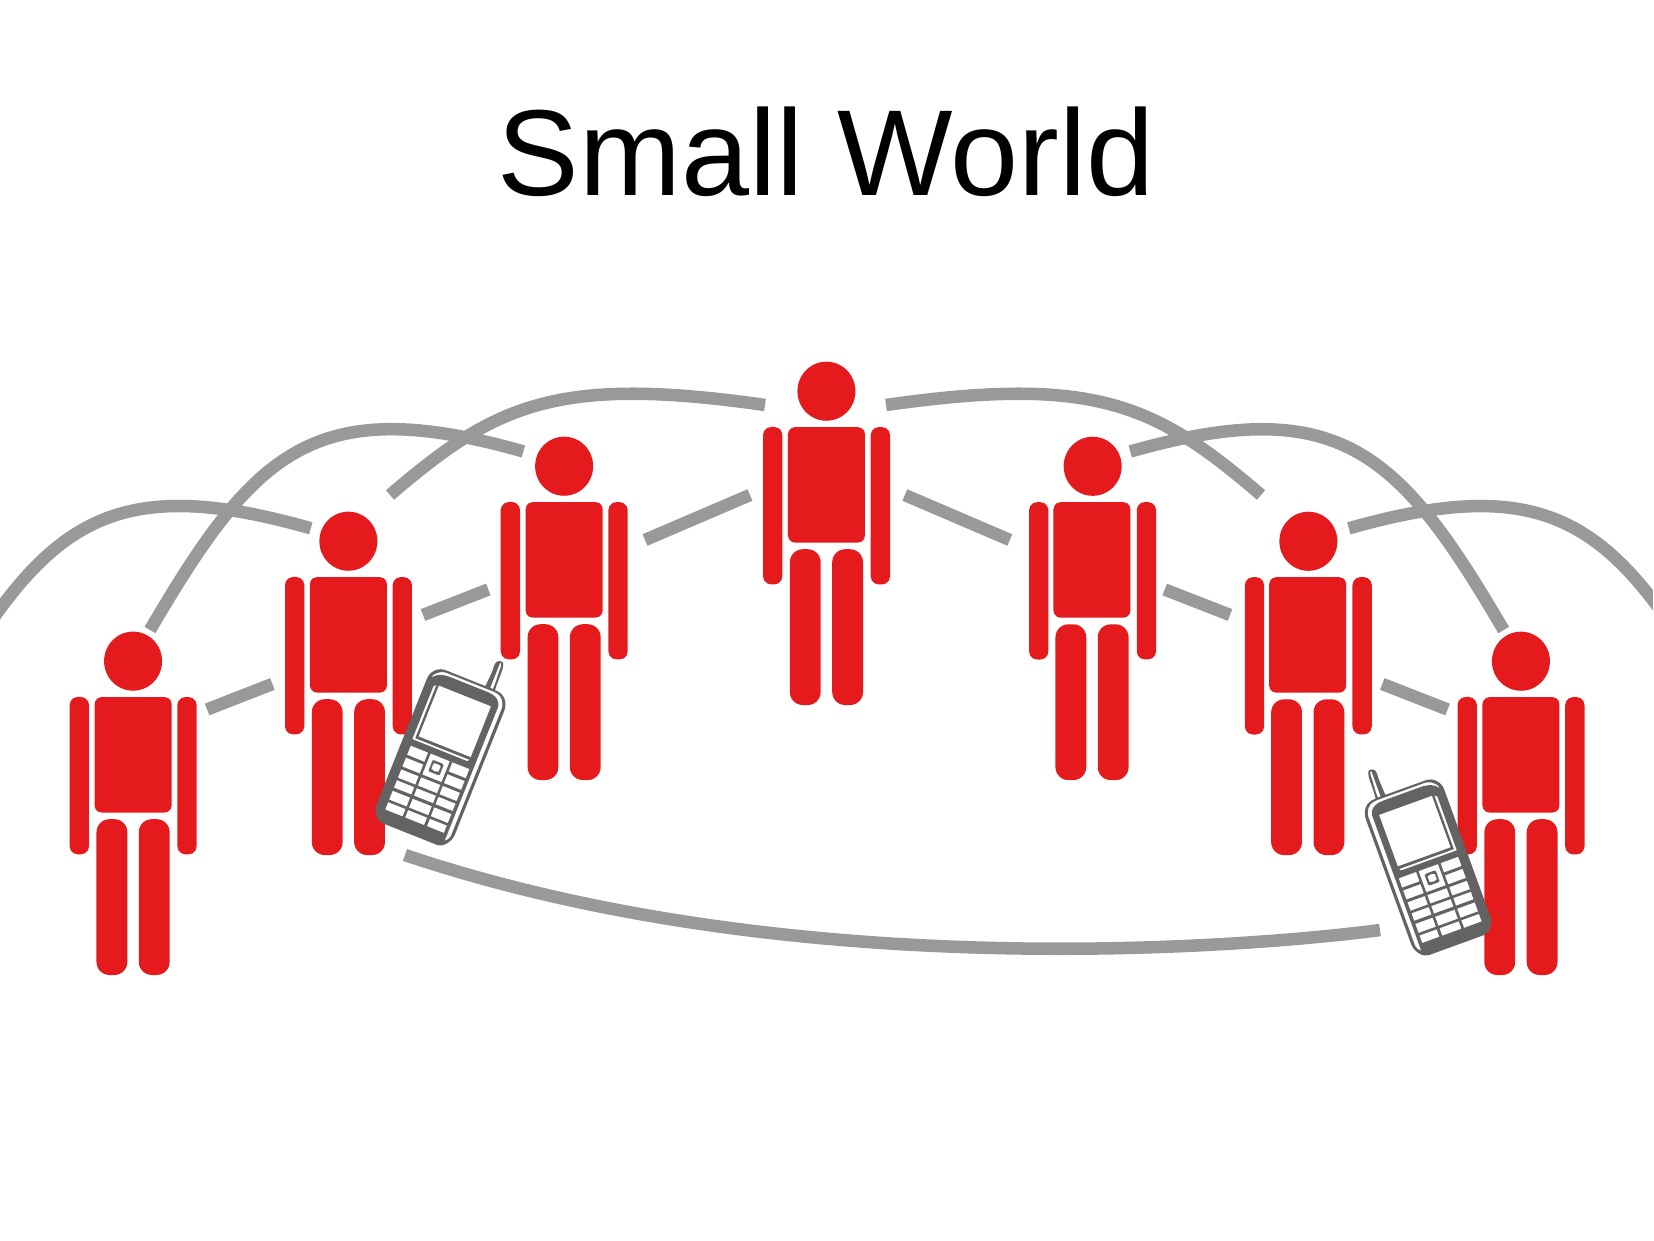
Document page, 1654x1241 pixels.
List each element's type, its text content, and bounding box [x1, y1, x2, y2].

text_box [319, 511, 378, 571]
text_box [392, 577, 412, 735]
text_box [96, 819, 128, 976]
text_box [354, 699, 385, 856]
text_box [1029, 502, 1049, 660]
text_box [1269, 577, 1347, 693]
text_box [69, 696, 89, 855]
text_box [1313, 699, 1345, 856]
text_box [832, 549, 864, 706]
text_box [525, 502, 603, 618]
text_box [1352, 577, 1372, 735]
text_box [309, 577, 387, 693]
text_box [311, 699, 343, 856]
text_box [138, 819, 170, 976]
text_box [1491, 631, 1550, 691]
text_box [1063, 436, 1122, 496]
text_box [1279, 511, 1338, 571]
text_box [789, 549, 821, 706]
text_box [1484, 819, 1516, 976]
text_box [1482, 697, 1560, 813]
text_box [1136, 502, 1157, 660]
text_box [1271, 699, 1302, 856]
text_box [285, 576, 305, 735]
text_box [1055, 624, 1087, 781]
text_box [797, 361, 856, 421]
picture [370, 637, 522, 851]
text_box [535, 436, 594, 496]
text_box [177, 697, 197, 855]
text_box [608, 502, 628, 660]
text_box [500, 501, 521, 660]
text_box [94, 697, 172, 813]
text_box [1097, 624, 1129, 781]
text_box [870, 427, 891, 585]
text_box [1565, 697, 1585, 855]
text_box [1526, 819, 1558, 976]
text_box [1457, 696, 1477, 855]
picture [1350, 747, 1496, 961]
text_box [763, 426, 783, 585]
text_box [1244, 577, 1265, 735]
text_box [569, 624, 601, 781]
text_box [104, 631, 163, 691]
text_box [1053, 502, 1131, 618]
title Small World [82, 49, 1571, 257]
text_box [527, 624, 559, 781]
text_box [787, 427, 865, 543]
